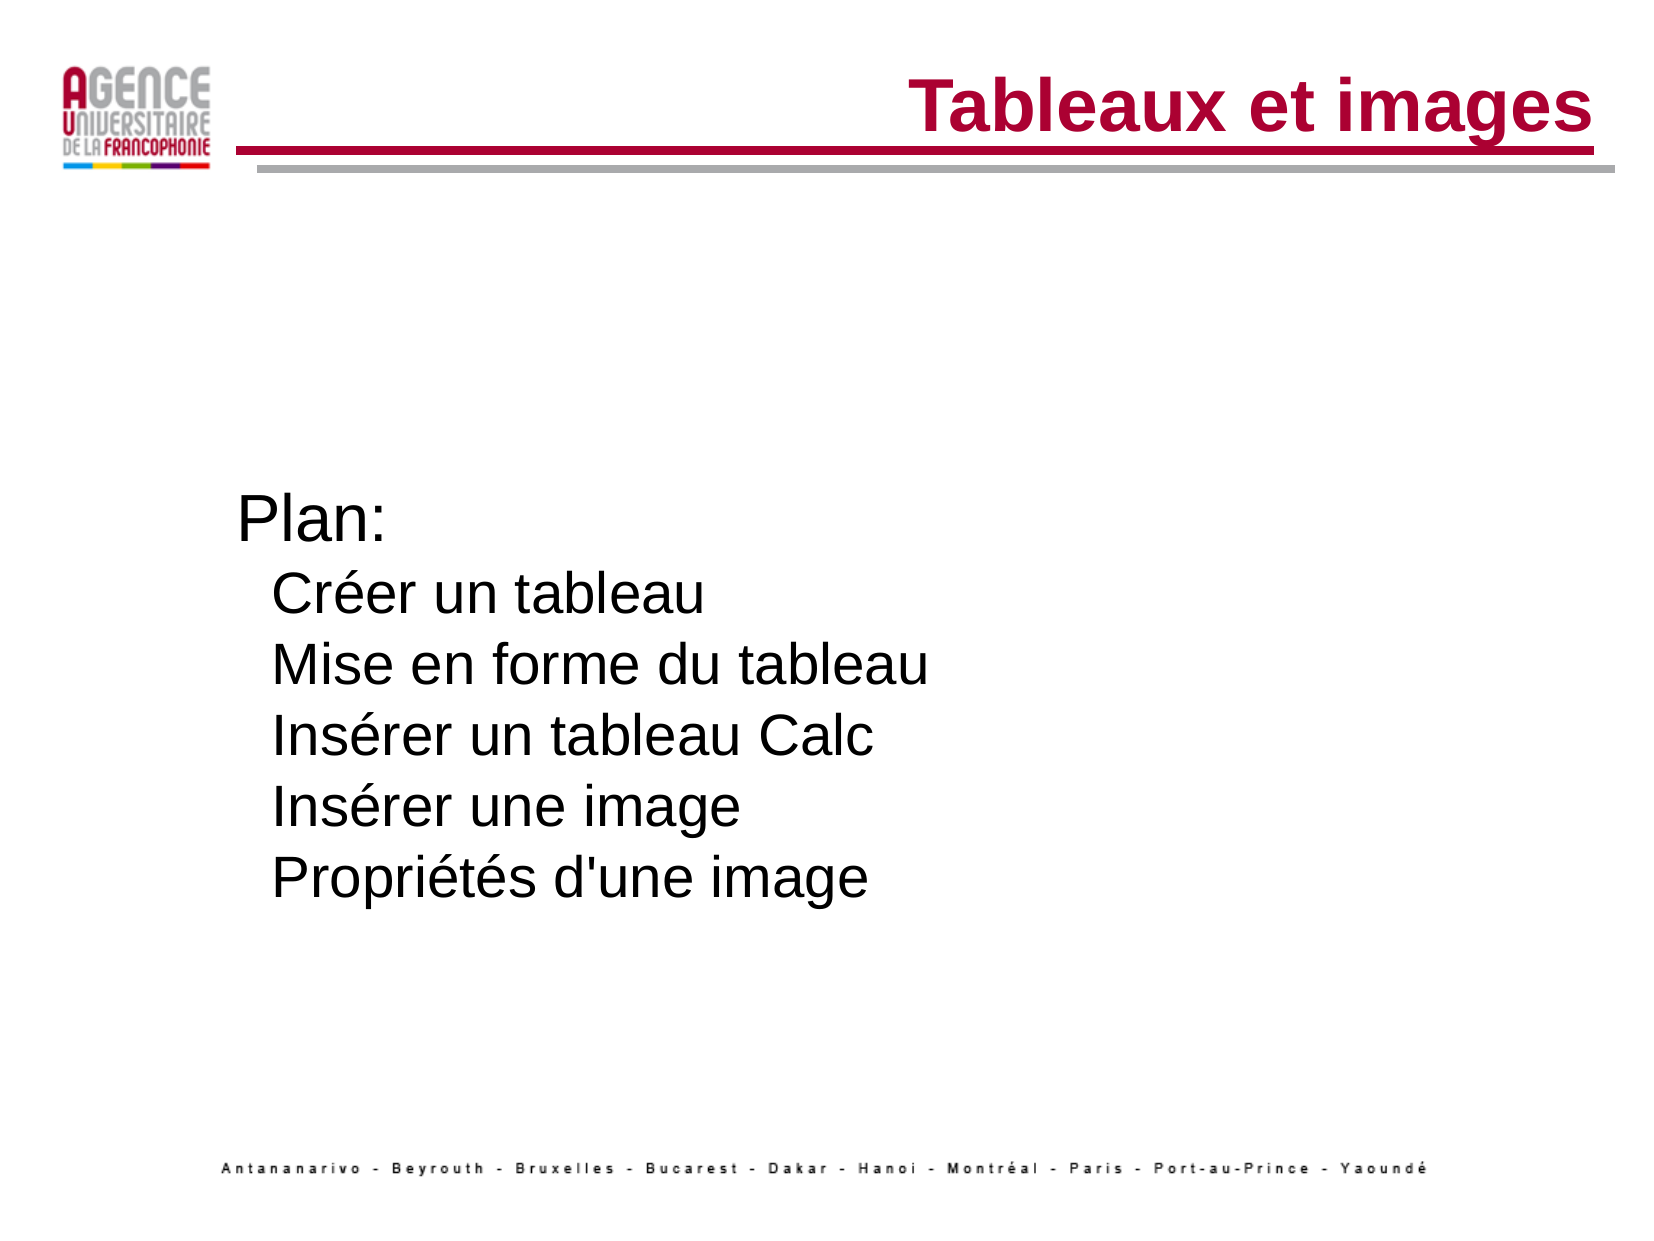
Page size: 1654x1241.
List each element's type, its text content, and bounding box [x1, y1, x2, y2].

subtitle Plan: Créer un tableau Mise en forme du tableau Insérer un tableau Calc Insérer une image Propriétés d'une image [236, 241, 1595, 1150]
picture [29, 29, 1625, 1241]
title Tableaux et images [236, 59, 1595, 151]
